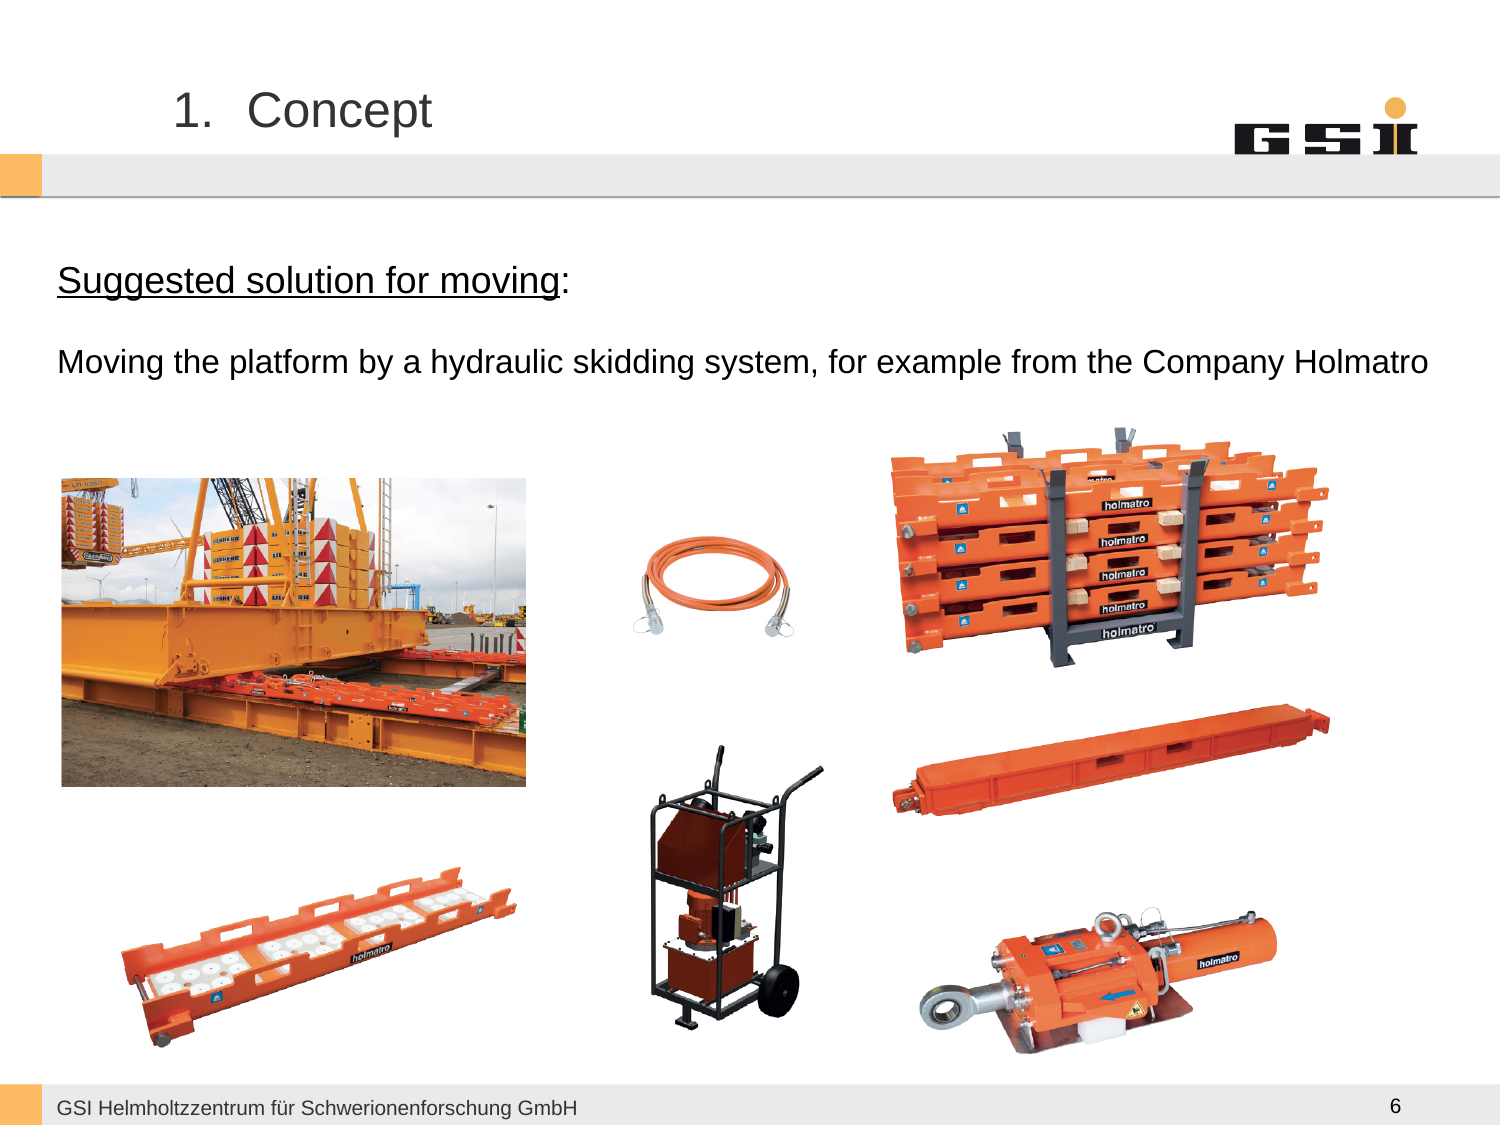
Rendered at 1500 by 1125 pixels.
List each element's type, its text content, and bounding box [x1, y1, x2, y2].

picture [1233, 95, 1419, 154]
picture [106, 855, 520, 1050]
text_box Suggested solution for moving: Moving the platform by a hydraulic skidding system, for example from the Company Holmatro [42, 252, 1500, 653]
picture [878, 404, 1335, 822]
picture [629, 532, 802, 643]
title 1. Concept [137, 45, 1054, 175]
picture [57, 472, 533, 791]
picture [911, 879, 1293, 1068]
picture [624, 732, 828, 1042]
